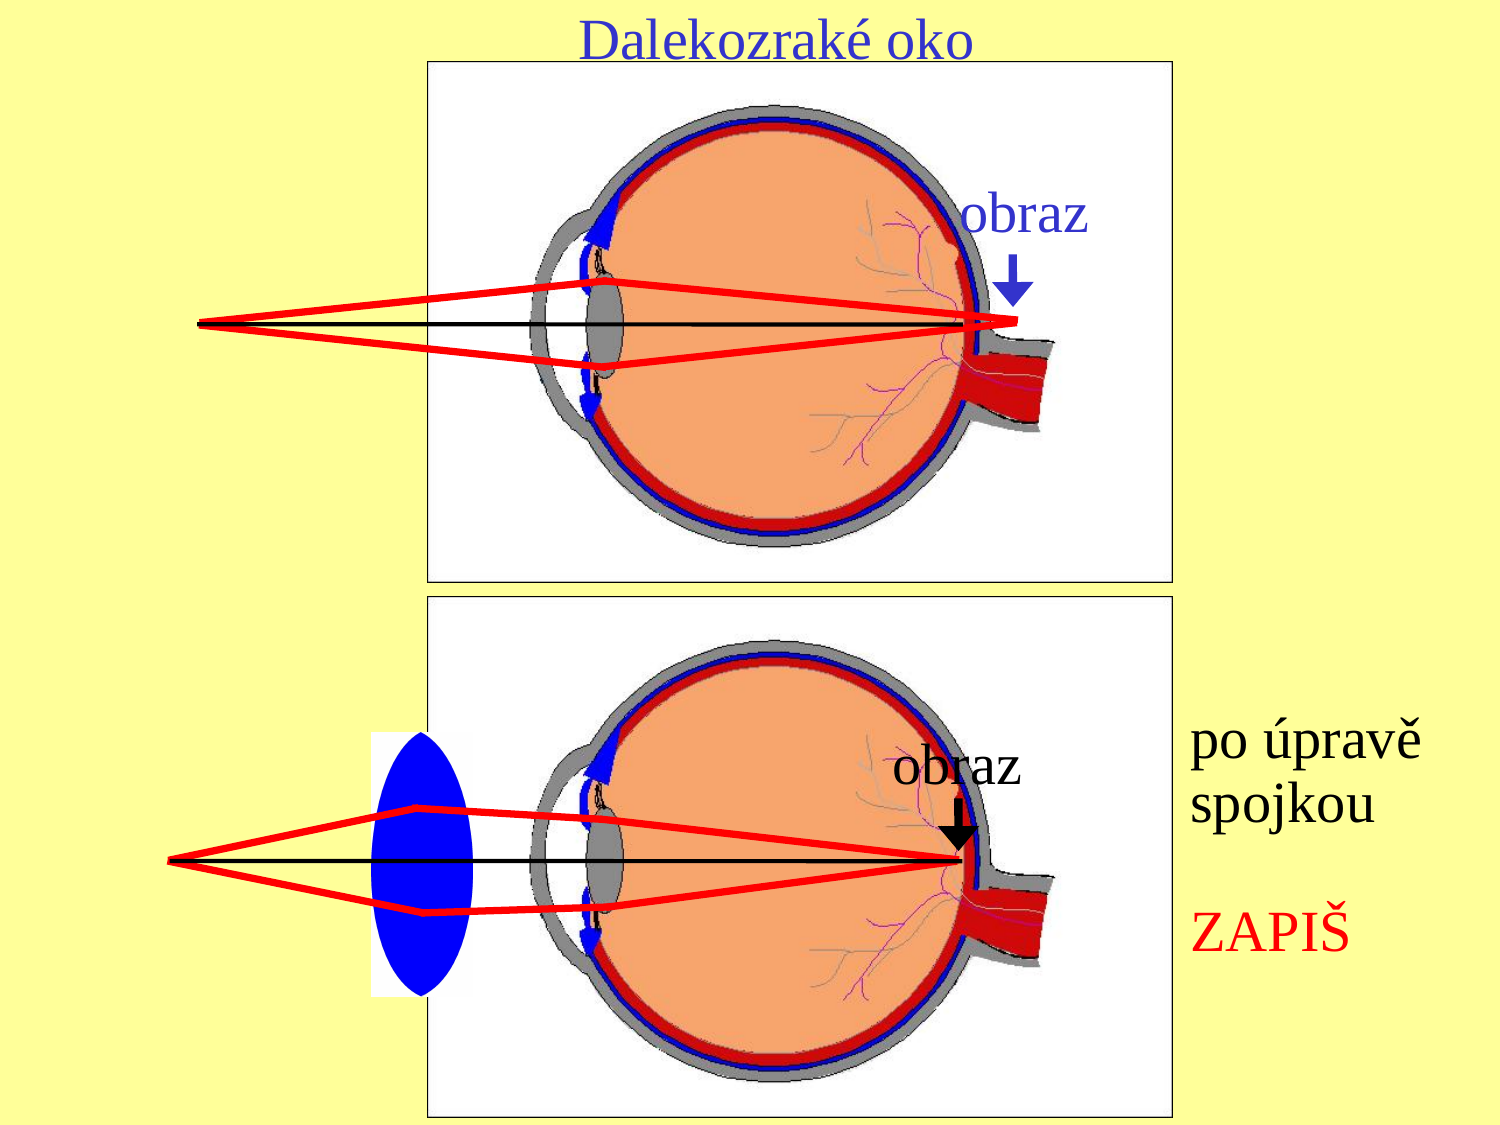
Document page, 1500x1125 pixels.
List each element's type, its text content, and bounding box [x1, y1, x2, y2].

picture [427, 285, 988, 324]
text_box po úpravě spojkou ZAPIŠ [1175, 698, 1500, 1037]
picture [427, 327, 932, 363]
picture [371, 864, 900, 909]
text_box obraz [877, 724, 1038, 805]
picture [427, 61, 1173, 583]
text_box obraz [944, 172, 1104, 253]
text_box Dalekozraké oko [528, 0, 1024, 81]
picture [371, 812, 910, 859]
picture [371, 596, 1173, 1118]
